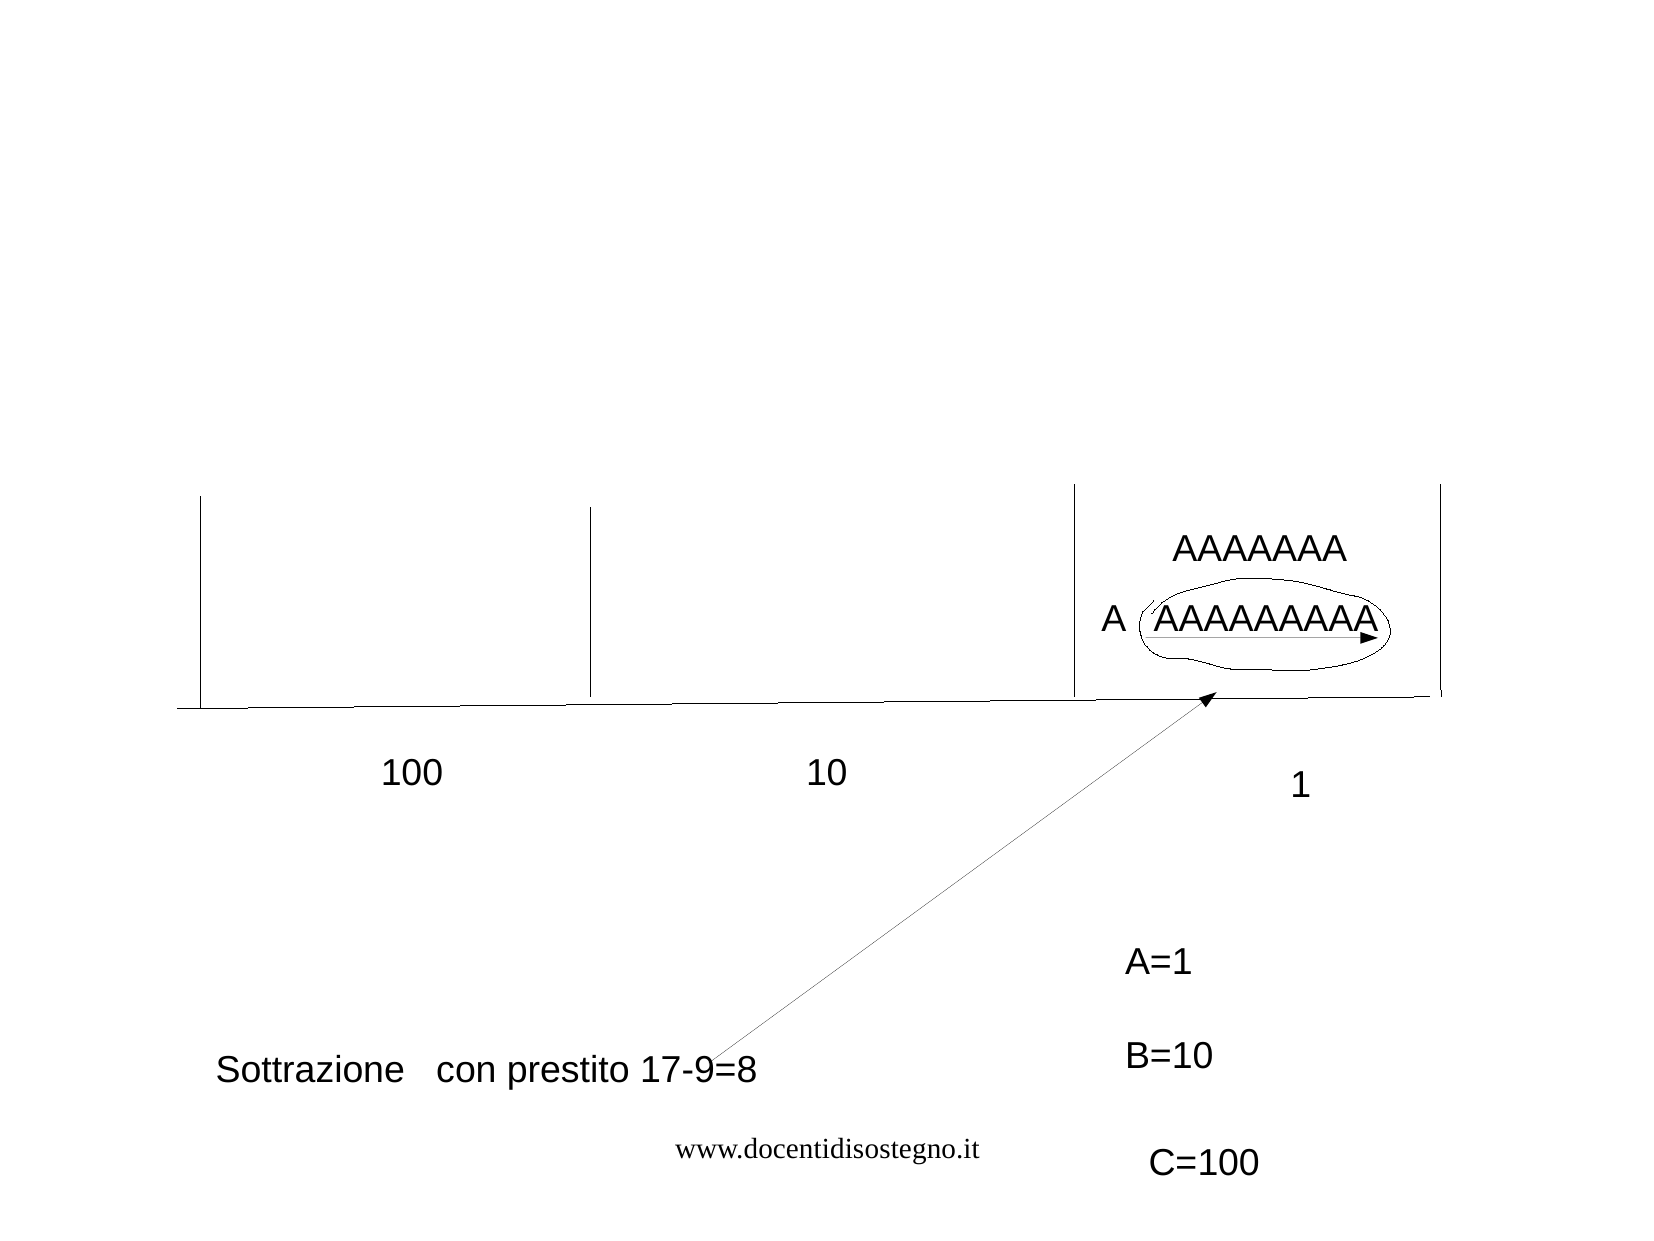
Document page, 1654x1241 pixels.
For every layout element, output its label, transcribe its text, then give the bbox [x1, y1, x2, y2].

text_box C=100 [1133, 1133, 1275, 1191]
text_box 100 [366, 744, 459, 801]
text_box 10 [791, 744, 863, 801]
text_box www.docentidisostegno.it [565, 1129, 1090, 1216]
text_box A AAAAAAAAA [1086, 590, 1453, 648]
text_box B=10 [1110, 1027, 1253, 1085]
text_box Sottrazione con prestito 17-9=8 [200, 1041, 1052, 1099]
text_box A=1 [1110, 933, 1208, 990]
text_box 1 [1275, 755, 1326, 813]
text_box AAAAAAA [1157, 519, 1363, 577]
